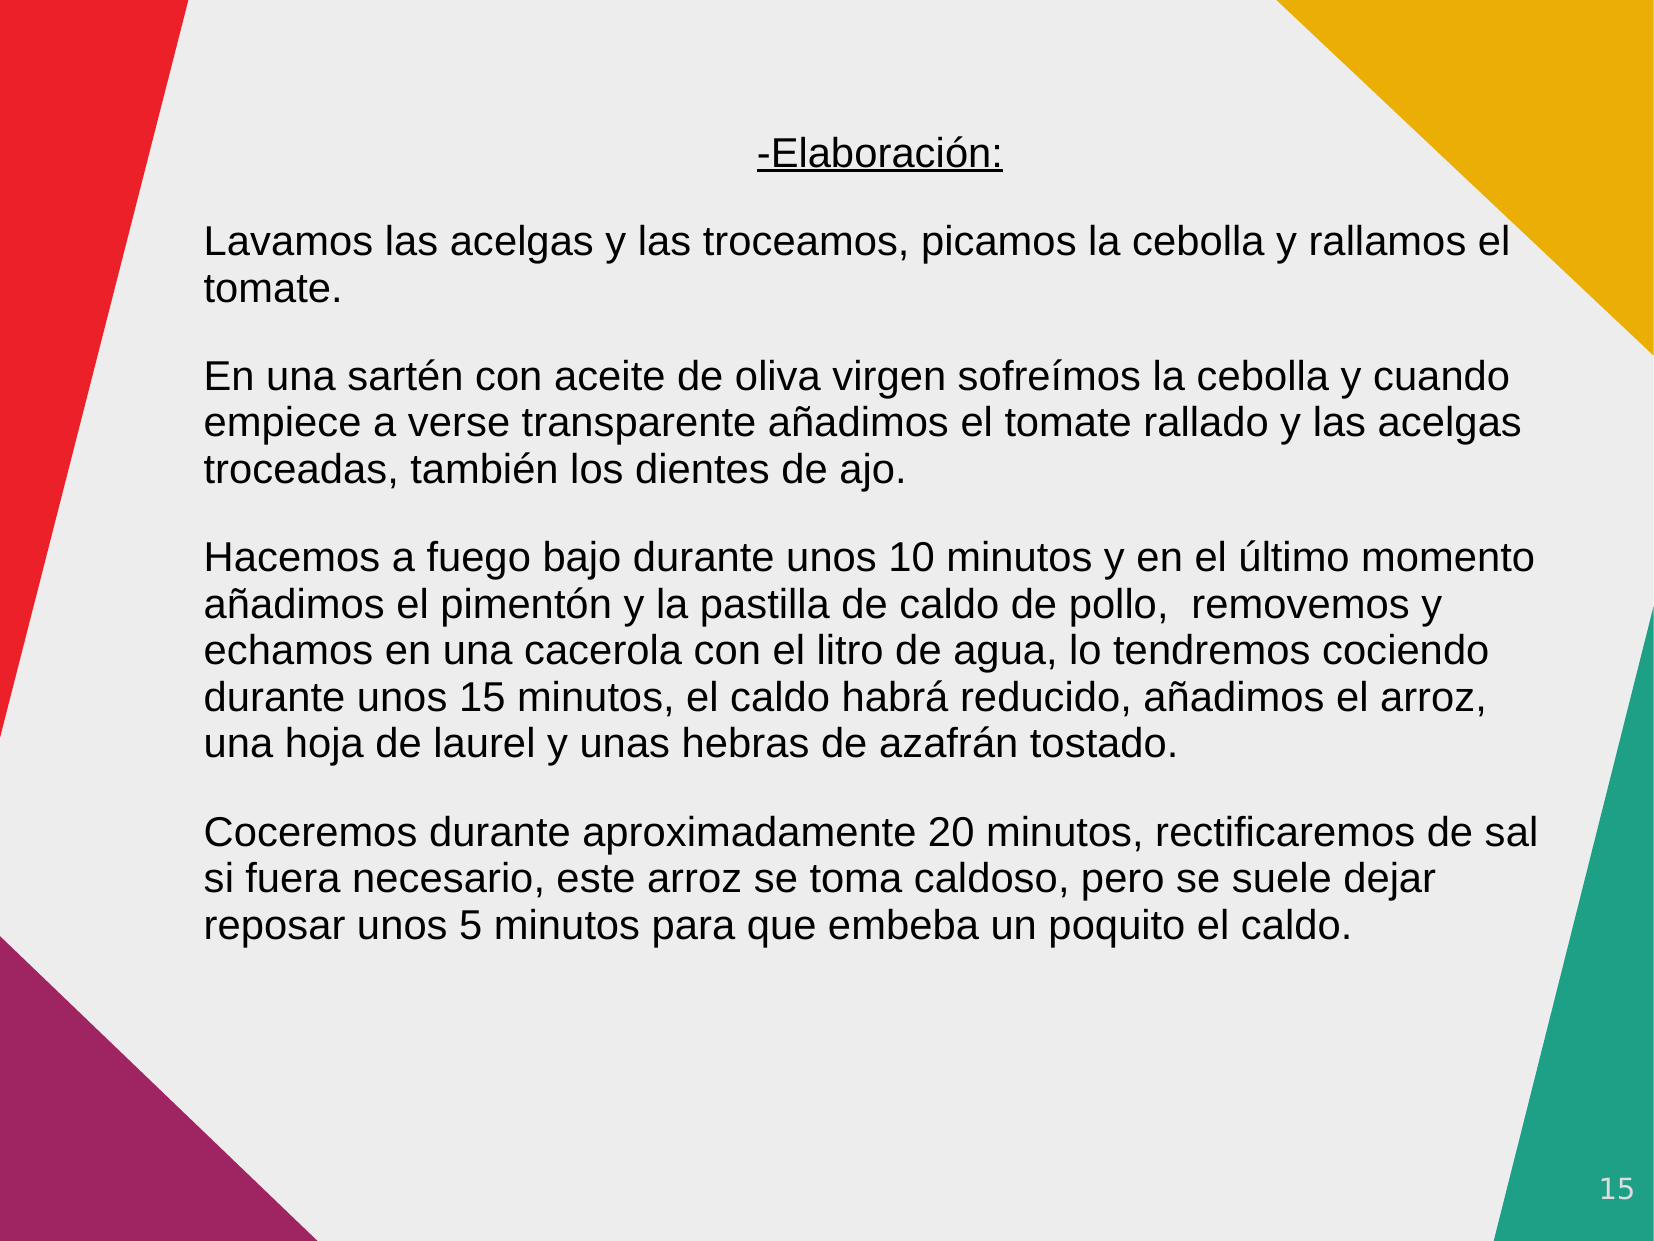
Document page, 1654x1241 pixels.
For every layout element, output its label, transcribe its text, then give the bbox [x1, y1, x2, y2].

text_box -Elaboración: Lavamos las acelgas y las troceamos, picamos la cebolla y rallamos el tomate. En una sartén con aceite de oliva virgen sofreímos la cebolla y cuando empiece a verse transparente añadimos el tomate rallado y las acelgas troceadas, también los dientes de ajo. Hacemos a fuego bajo durante unos 10 minutos y en el último momento añadimos el pimentón y la pastilla de caldo de pollo, removemos y echamos en una cacerola con el litro de agua, lo tendremos cociendo durante unos 15 minutos, el caldo habrá reducido, añadimos el arroz, una hoja de laurel y unas hebras de azafrán tostado. Coceremos durante aproximadamente 20 minutos, rectificaremos de sal si fuera necesario, este arroz se toma caldoso, pero se suele dejar reposar unos 5 minutos para que embeba un poquito el caldo. [188, 121, 1571, 1087]
